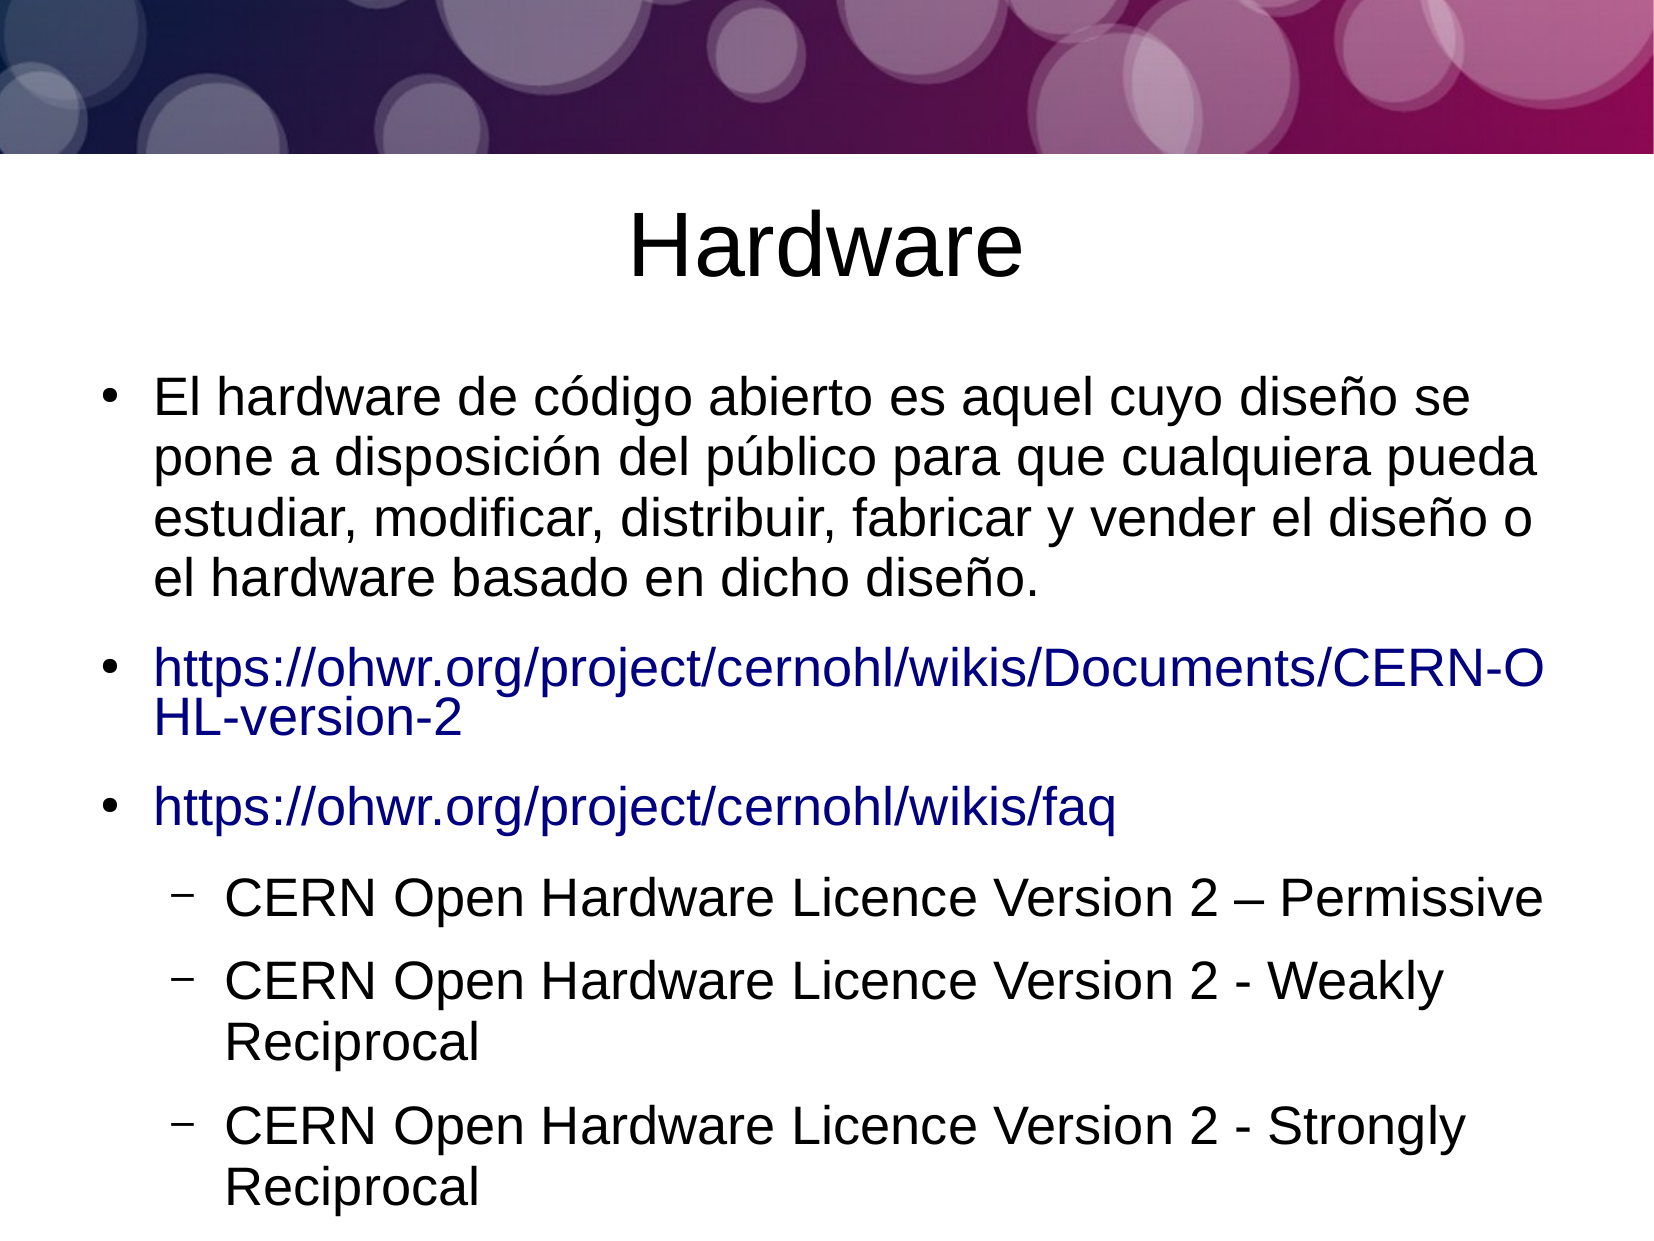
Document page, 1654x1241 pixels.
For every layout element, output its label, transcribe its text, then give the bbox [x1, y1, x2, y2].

picture [0, 0, 1654, 154]
title Hardware [82, 159, 1571, 331]
list El hardware de código abierto es aquel cuyo diseño se pone a disposición del público para que cualquiera pueda estudiar, modificar, distribuir, fabricar y vender el diseño o el hardware basado en dicho diseño. https://ohwr.org/project/cernohl/wikis/Documents/CERN-OHL-version-2 https://ohwr.org/project/cernohl/wikis/faq CERN Open Hardware Licence Version 2 – Permissive CERN Open Hardware Licence Version 2 - Weakly Reciprocal CERN Open Hardware Licence Version 2 - Strongly Reciprocal [82, 366, 1571, 1087]
